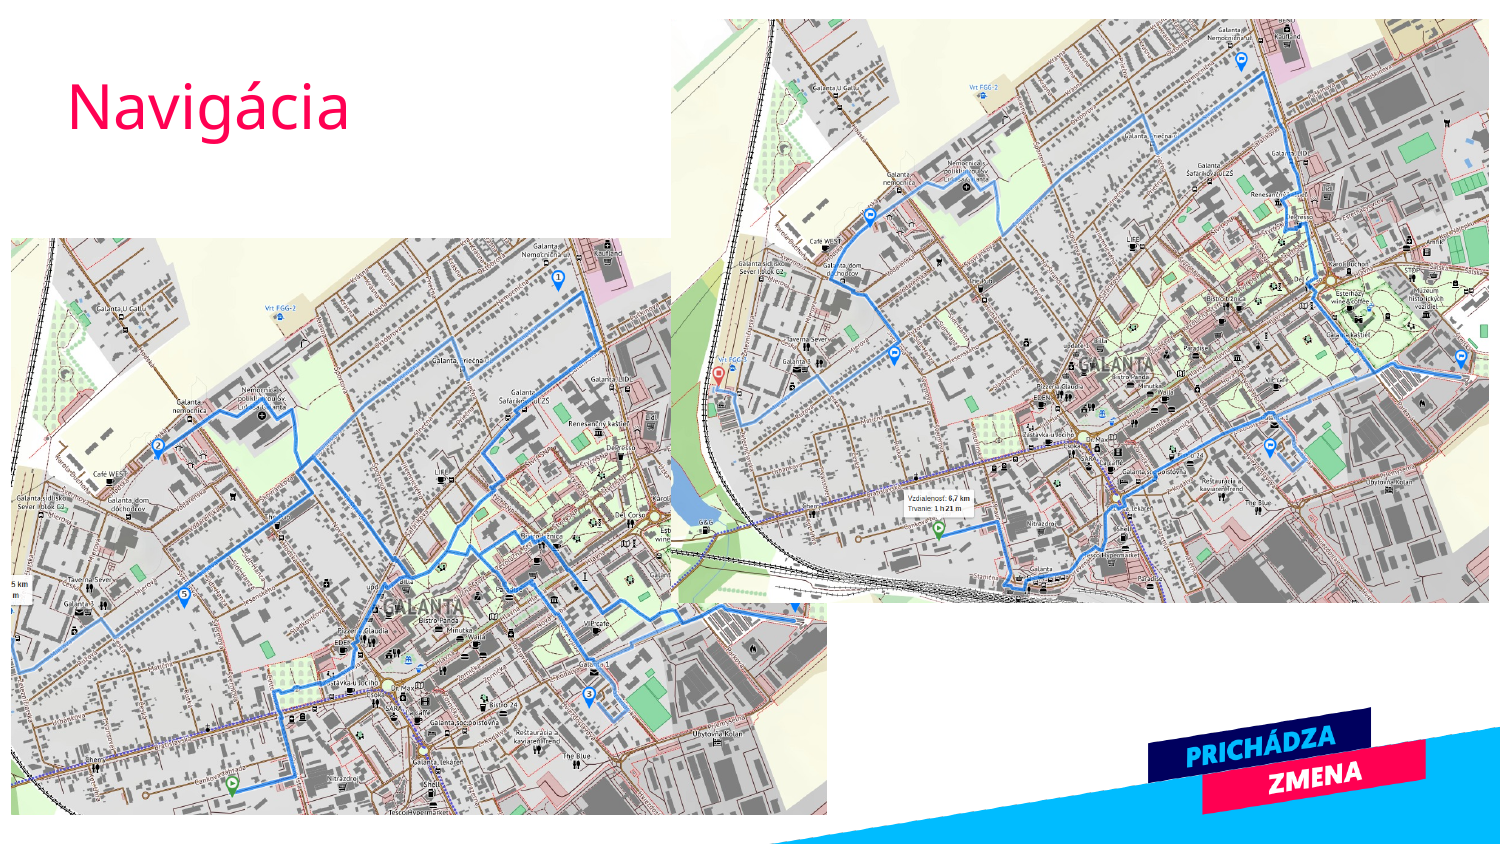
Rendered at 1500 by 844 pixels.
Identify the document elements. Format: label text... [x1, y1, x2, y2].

picture [11, 19, 1500, 844]
title Navigácia [51, 51, 671, 189]
